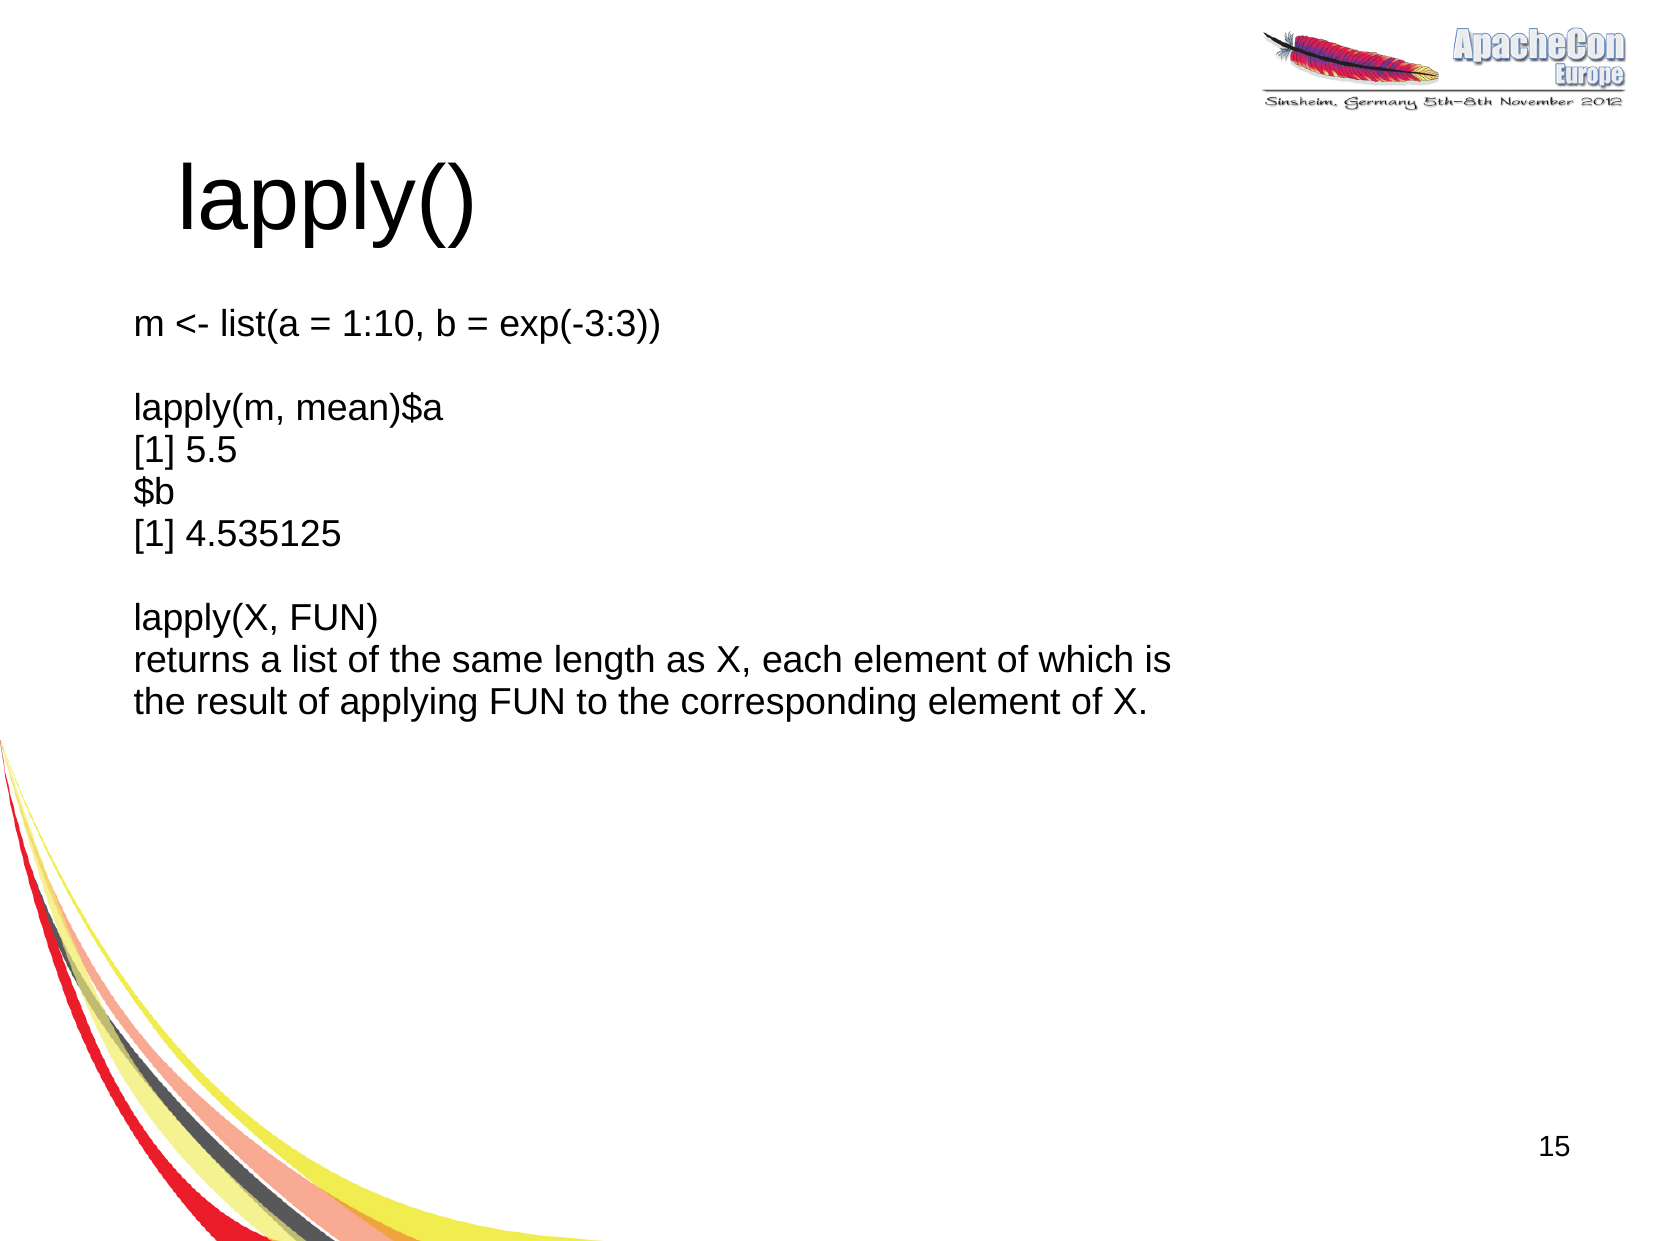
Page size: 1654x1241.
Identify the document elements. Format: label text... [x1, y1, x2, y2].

picture [0, 0, 1654, 1241]
title lapply() [177, 141, 1536, 254]
text_box m <- list(a = 1:10, b = exp(-3:3)) lapply(m, mean)$a [1] 5.5 $b [1] 4.535125 lapply(X, FUN) returns a list of the same length as X, each element of which is the result of applying FUN to the corresponding element of X. [118, 295, 1211, 975]
